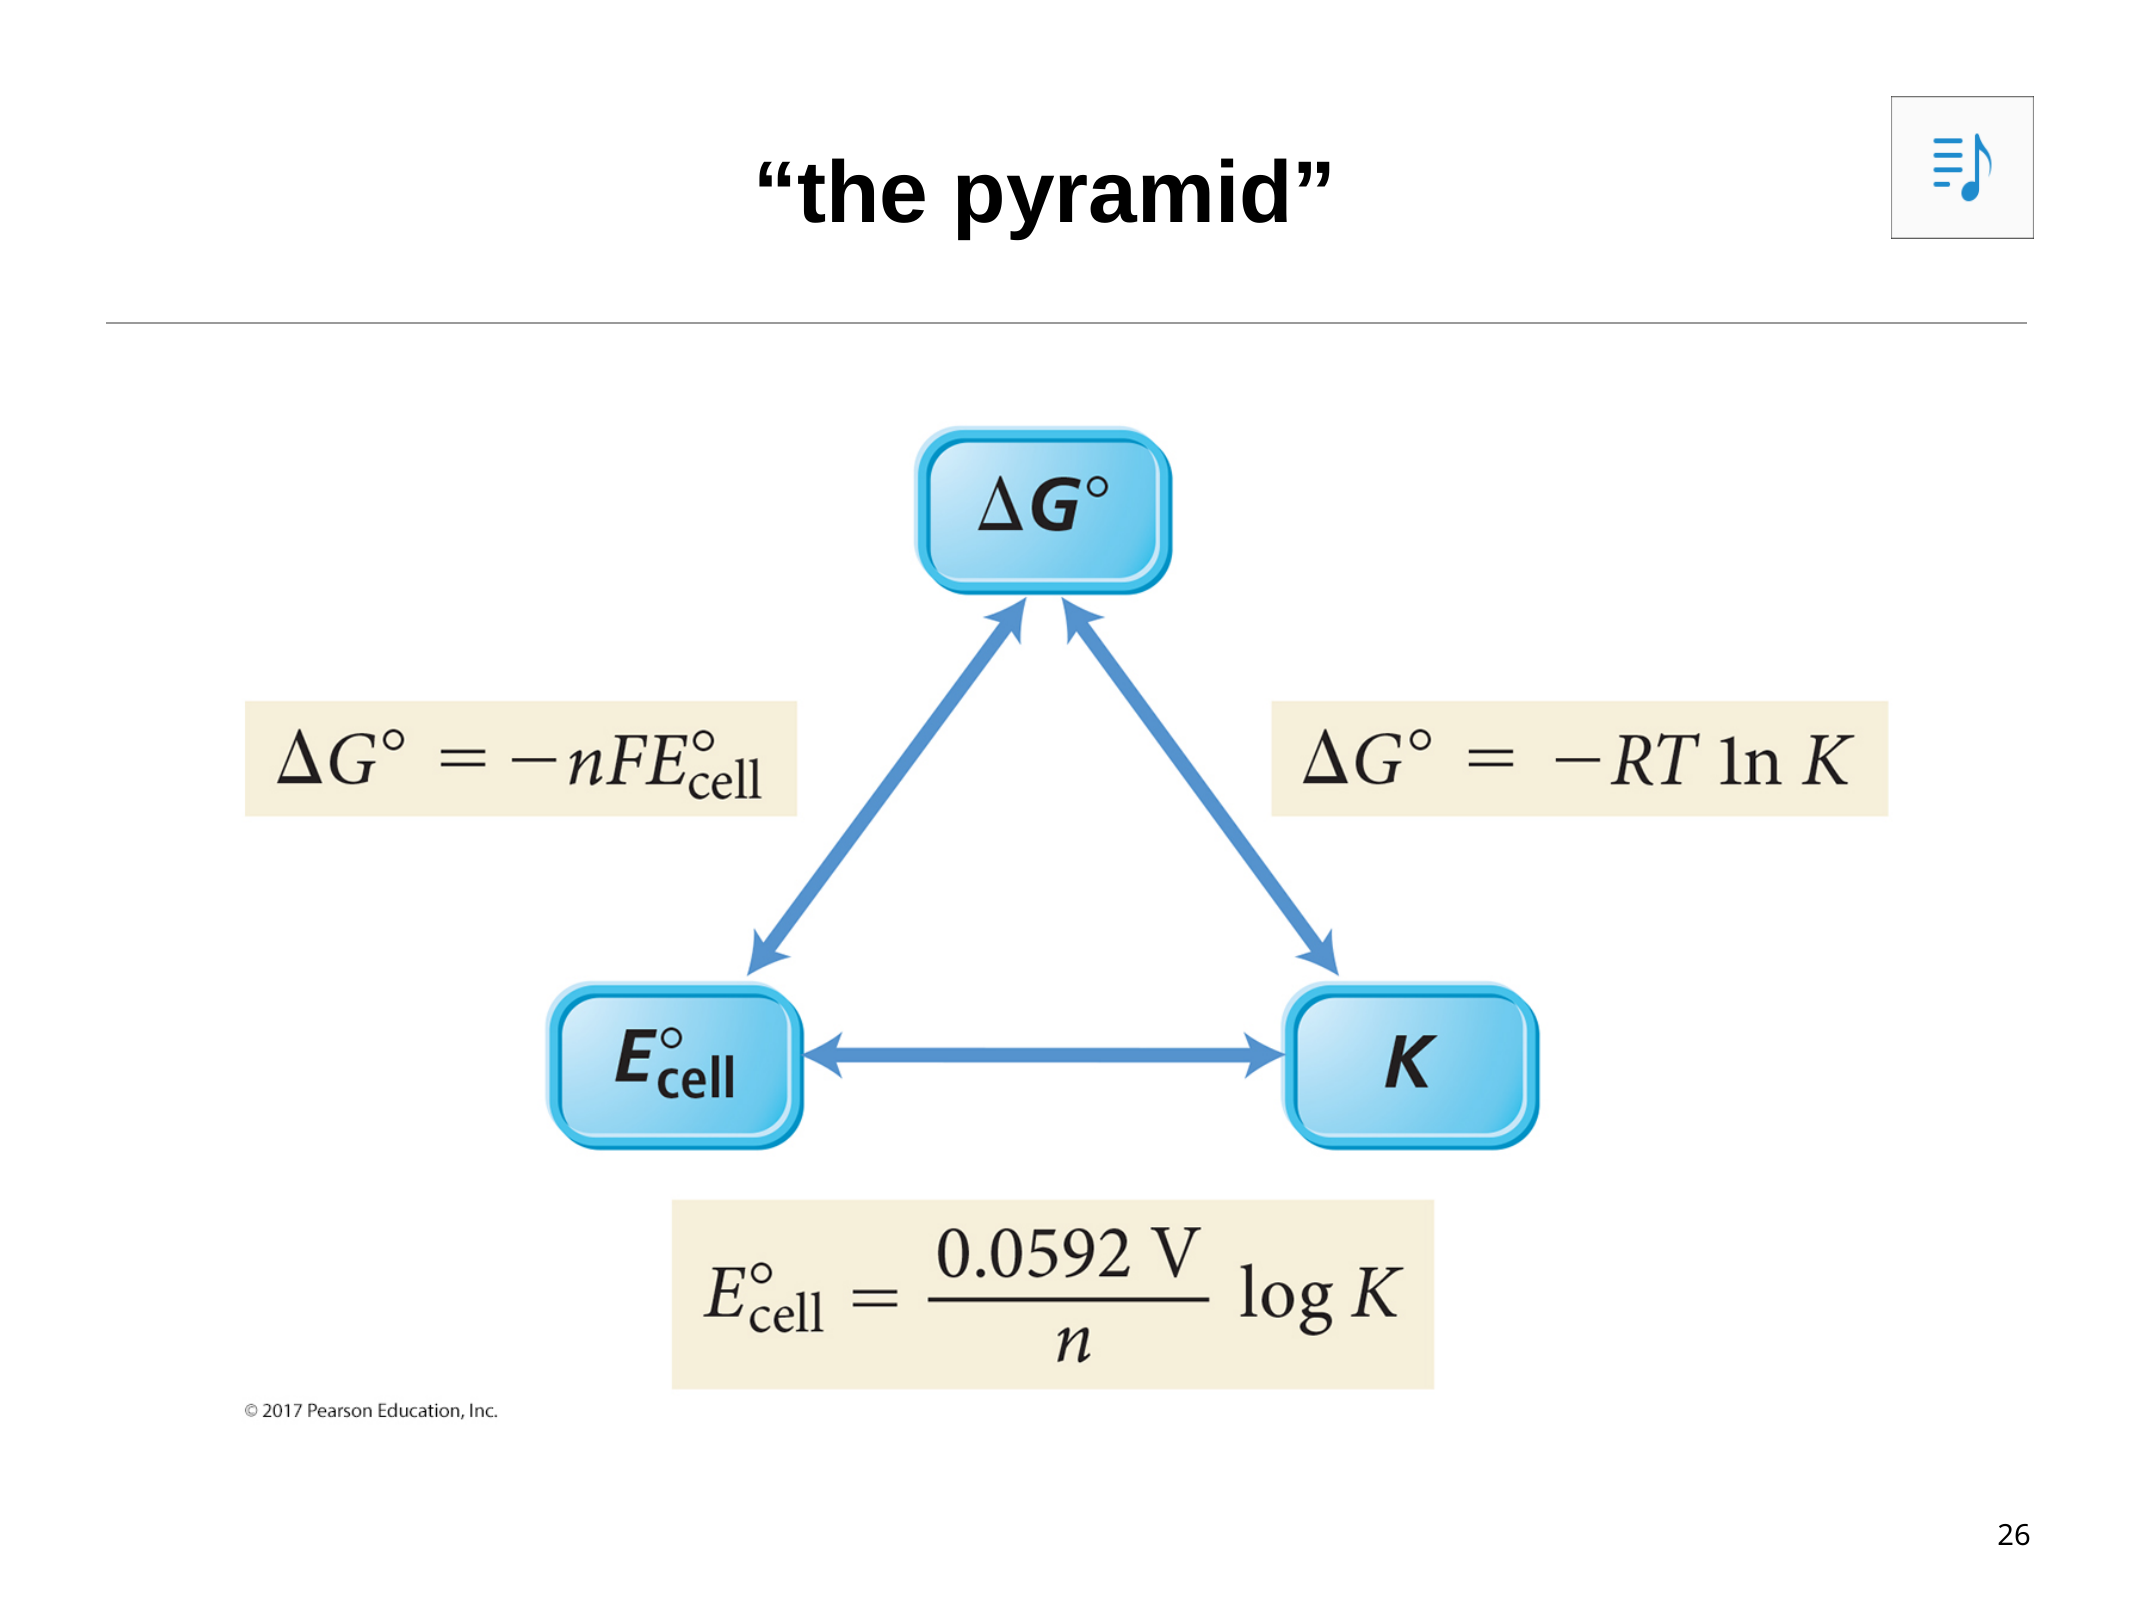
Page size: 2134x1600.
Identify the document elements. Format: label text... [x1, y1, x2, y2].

picture [232, 412, 1902, 1429]
text_box [1890, 94, 2036, 241]
title “the pyramid” [745, 114, 1366, 248]
